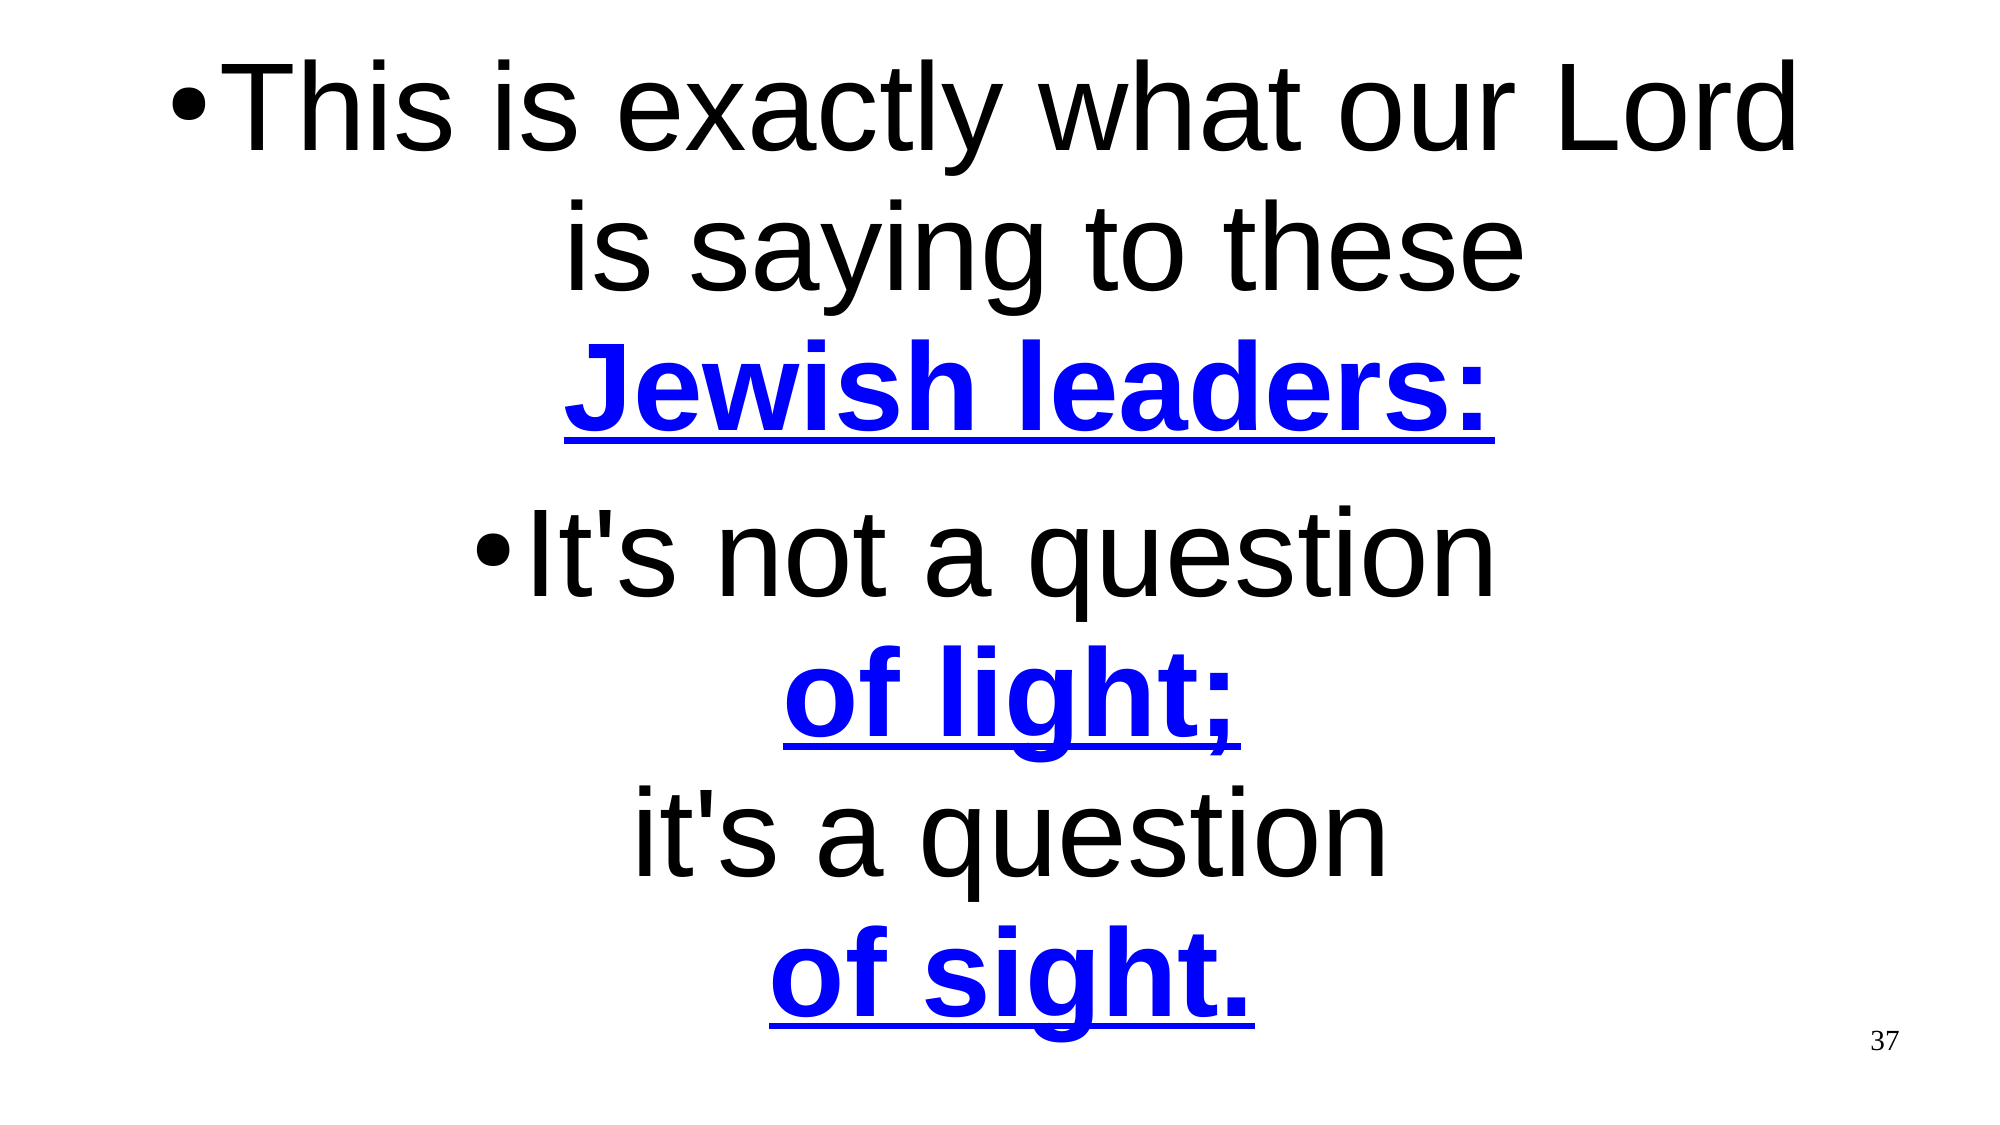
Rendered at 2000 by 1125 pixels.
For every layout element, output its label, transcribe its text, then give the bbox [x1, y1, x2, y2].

list This is exactly what our Lord is saying to these Jewish leaders: It's not a question of light; it's a question of sight. [37, 37, 1951, 1088]
